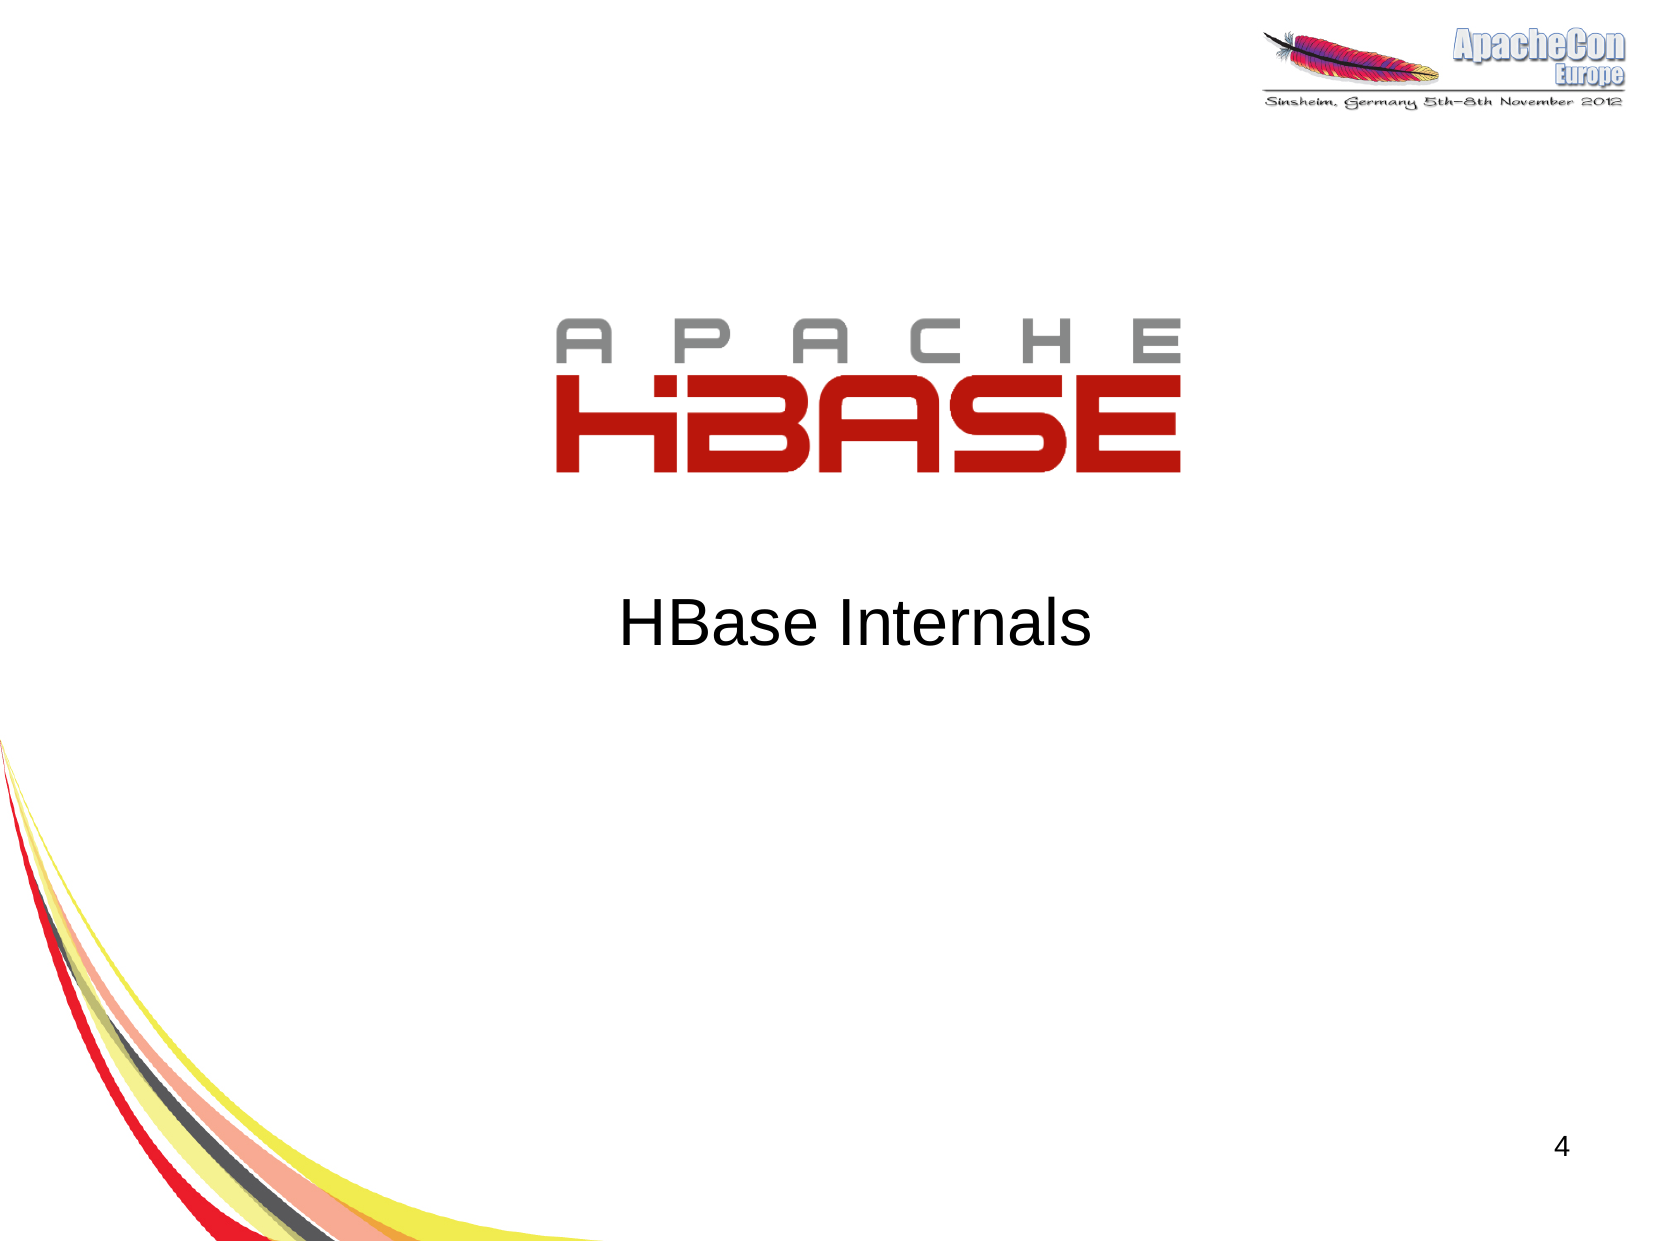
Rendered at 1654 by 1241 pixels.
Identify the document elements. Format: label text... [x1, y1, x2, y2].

subtitle HBase Internals [177, 584, 1535, 660]
picture [0, 0, 1653, 1241]
